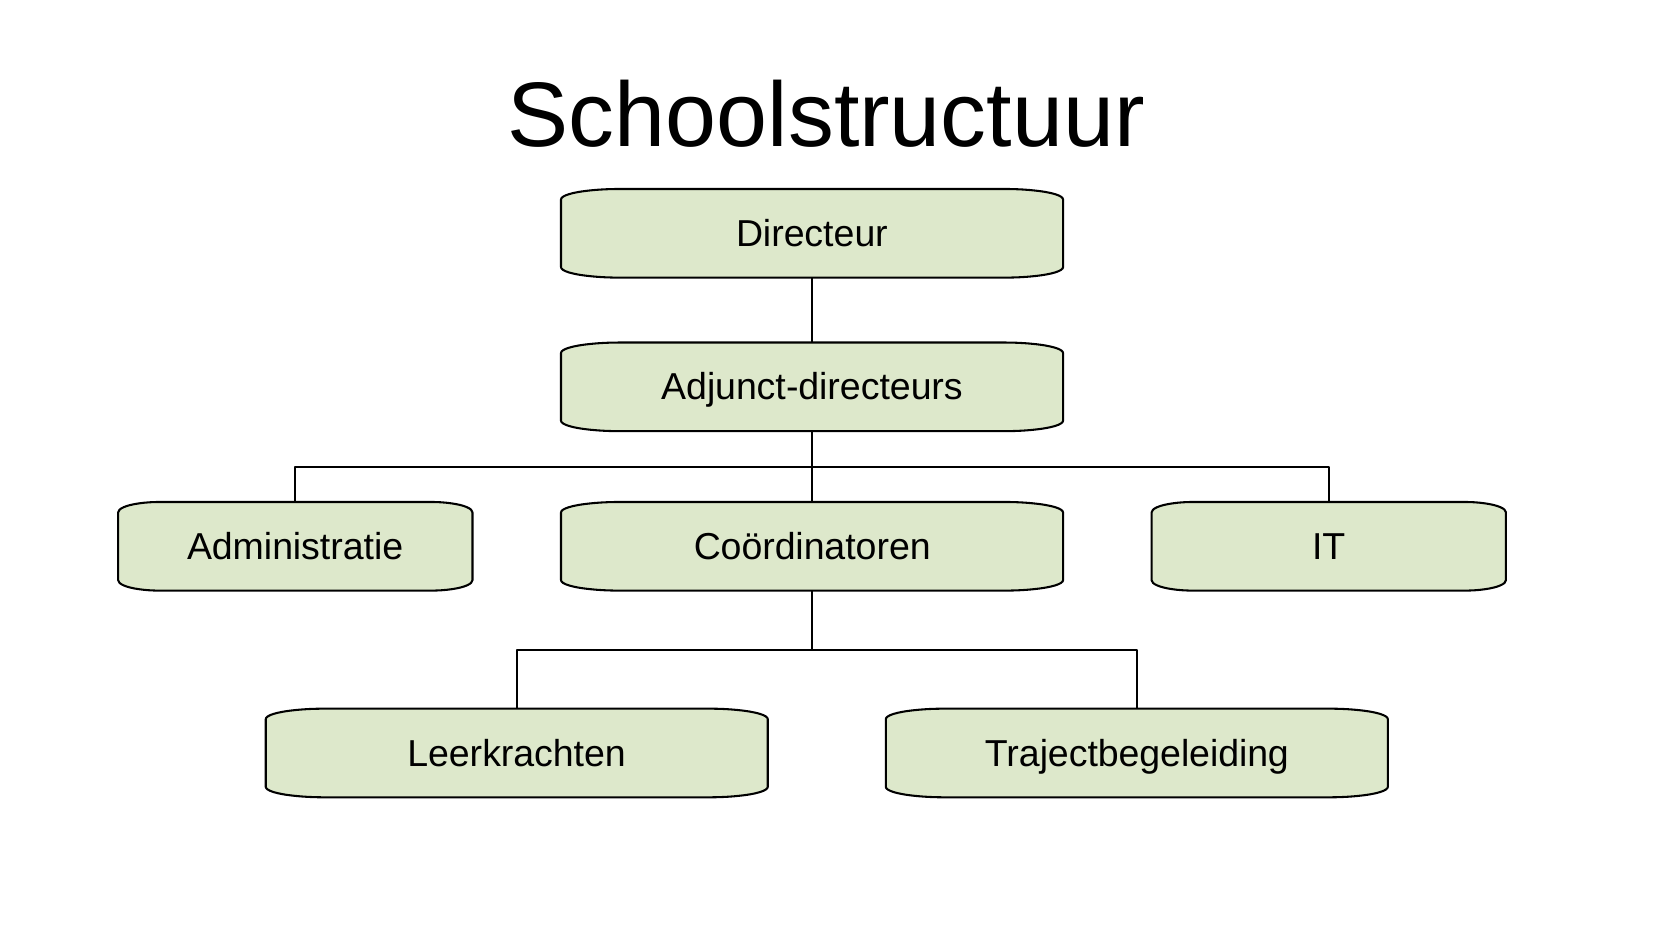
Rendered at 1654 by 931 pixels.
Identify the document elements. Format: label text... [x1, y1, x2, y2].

text_box Coördinatoren [561, 501, 1064, 591]
text_box Trajectbegeleiding [885, 708, 1388, 798]
text_box Directeur [561, 188, 1064, 278]
text_box IT [1151, 501, 1506, 591]
title Schoolstructuur [82, 37, 1571, 193]
text_box Adjunct-directeurs [561, 342, 1064, 432]
text_box Leerkrachten [265, 708, 768, 798]
text_box Administratie [118, 501, 473, 591]
